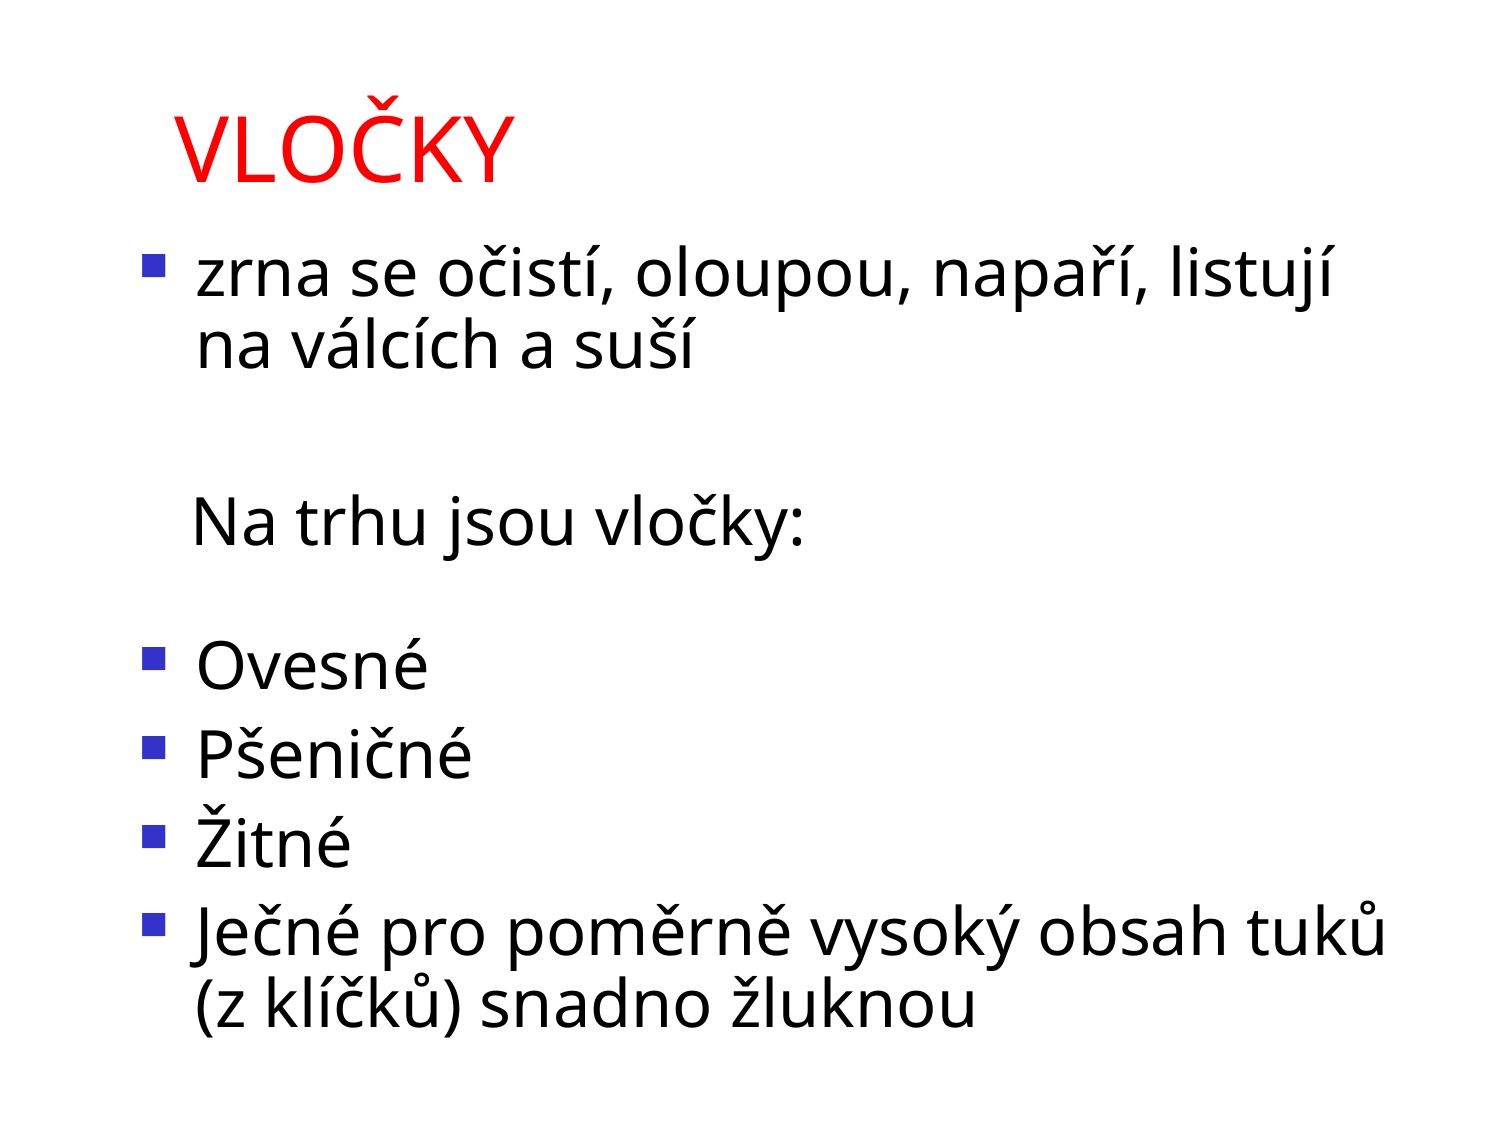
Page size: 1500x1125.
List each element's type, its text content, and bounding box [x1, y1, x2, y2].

title VLOČKY [159, 0, 1438, 209]
list zrna se očistí, oloupou, napaří, listují na válcích a suší Na trhu jsou vločky: Ovesné Pšeničné Žitné Ječné pro poměrně vysoký obsah tuků (z klíčků) snadno žluknou [123, 231, 1447, 1071]
